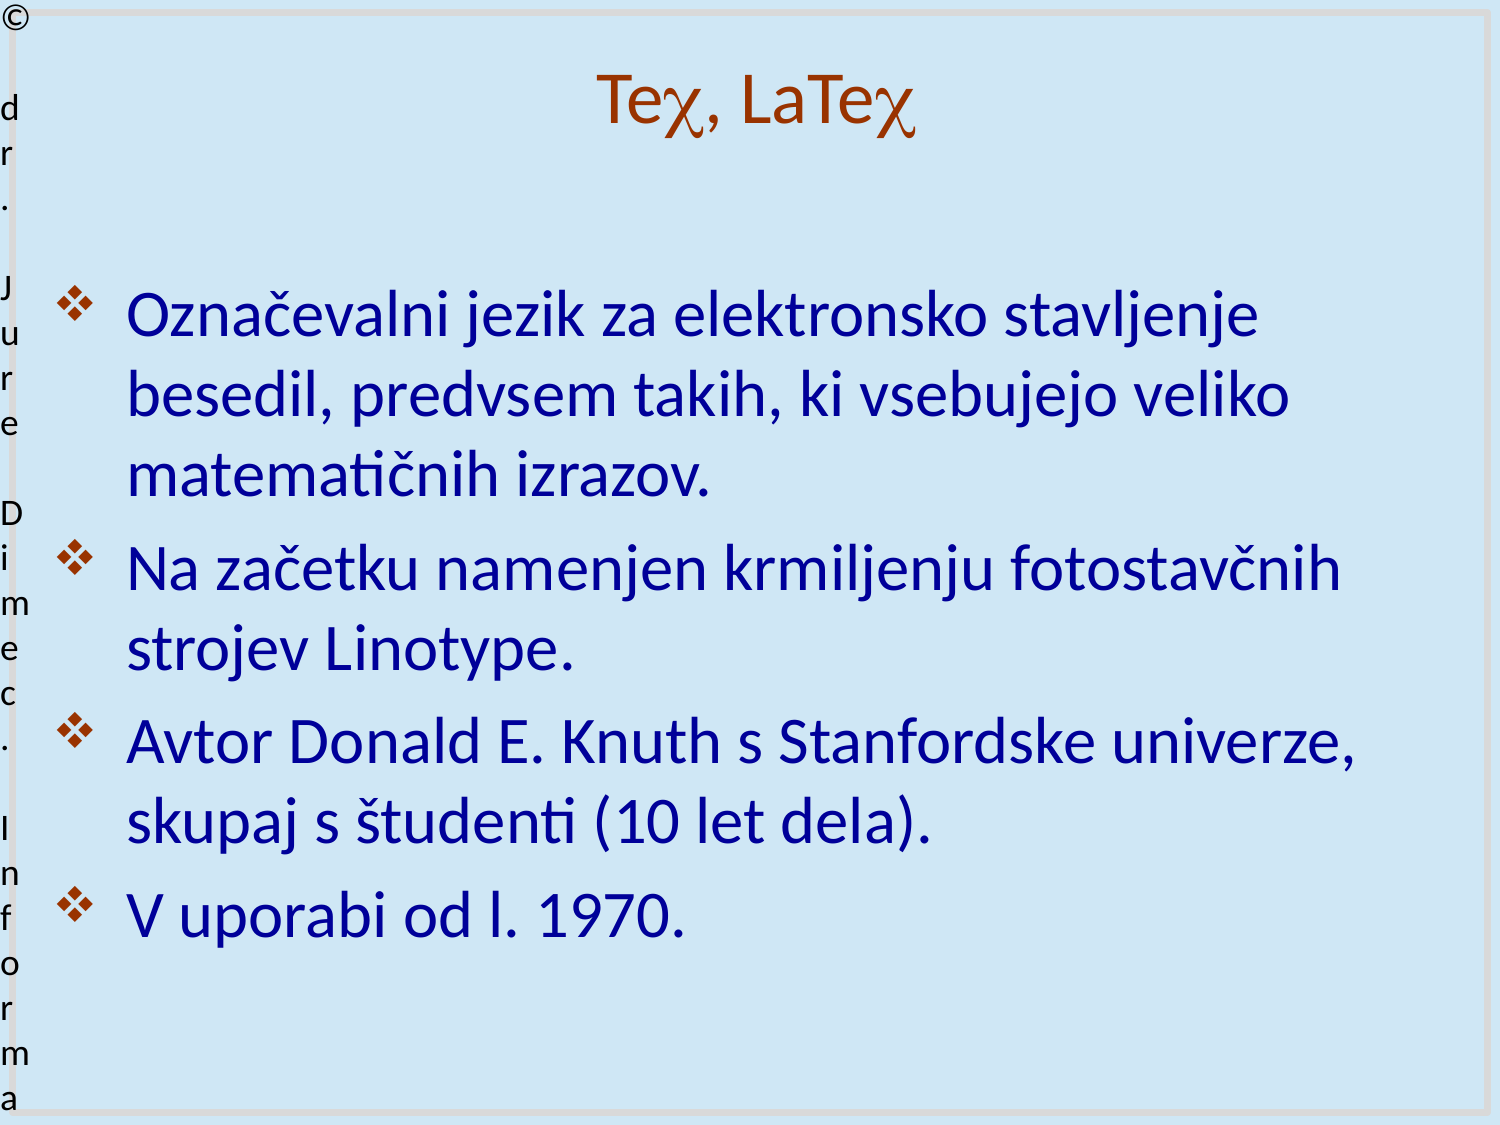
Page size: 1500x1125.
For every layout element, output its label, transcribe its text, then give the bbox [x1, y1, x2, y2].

title Te, LaTe [37, 37, 1475, 150]
list Označevalni jezik za elektronsko stavljenje besedil, predvsem takih, ki vsebujejo veliko matematičnih izrazov. Na začetku namenjen krmiljenju fotostavčnih strojev Linotype. Avtor Donald E. Knuth s Stanfordske univerze, skupaj s študenti (10 let dela). V uporabi od l. 1970. [37, 262, 1475, 1050]
